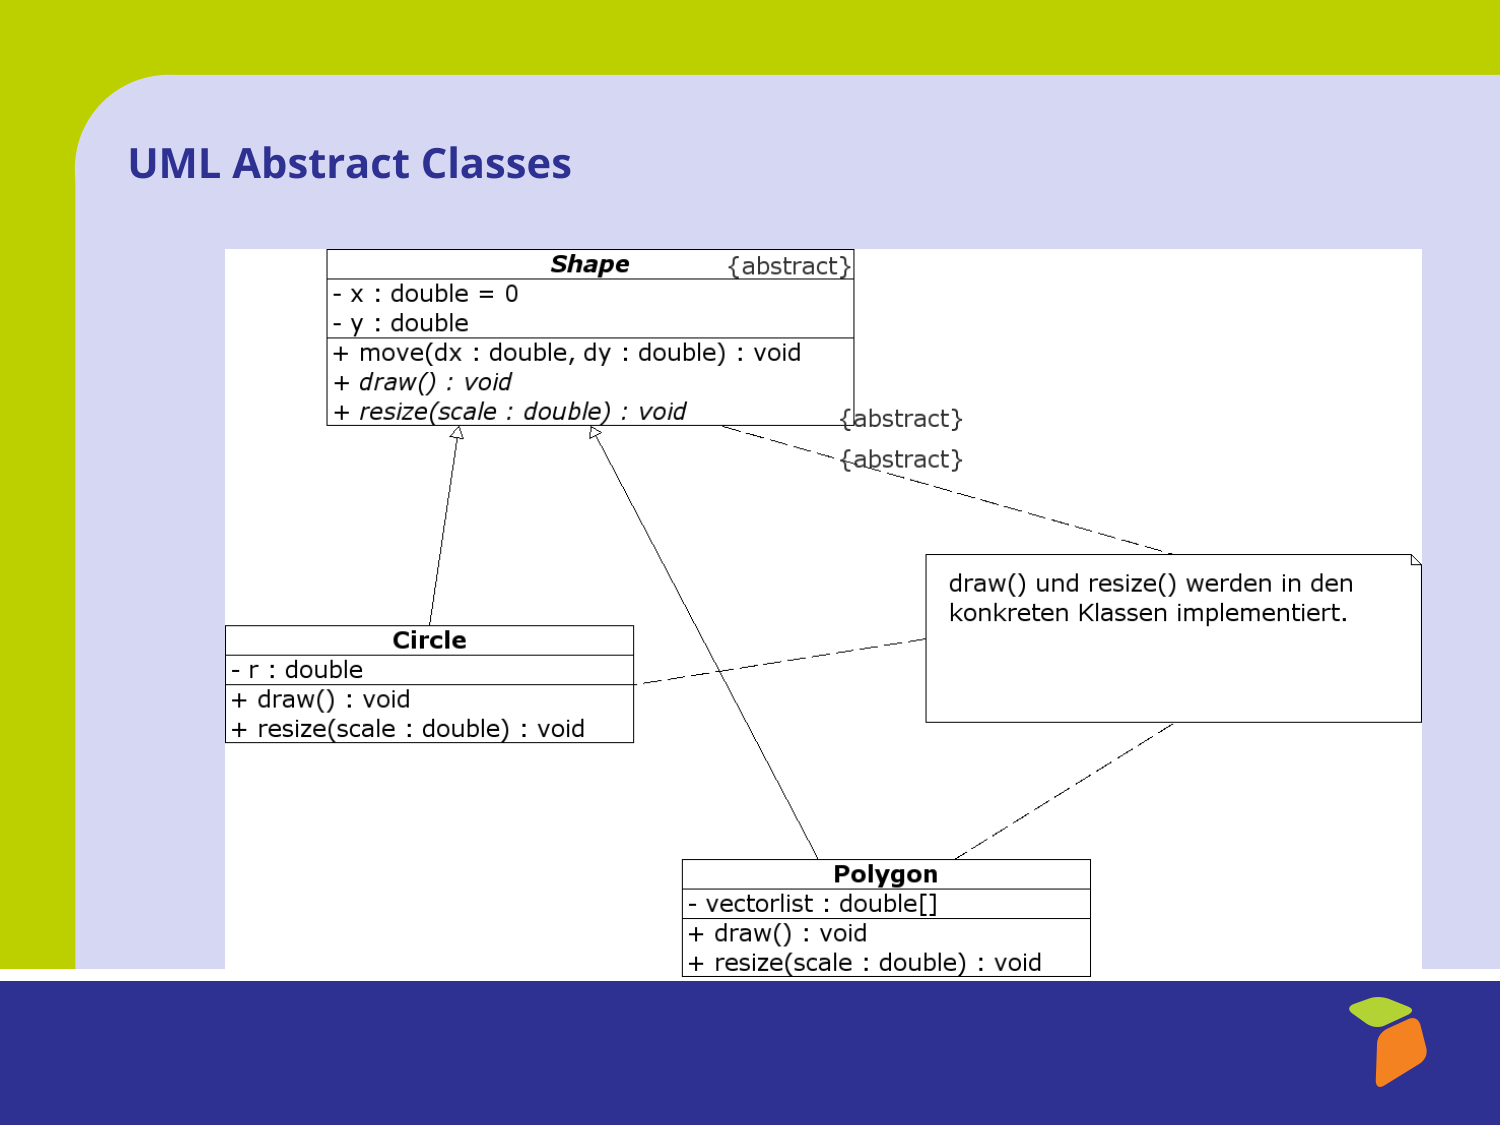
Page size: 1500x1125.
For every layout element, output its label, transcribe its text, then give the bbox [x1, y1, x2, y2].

title UML Abstract Classes [112, 112, 1388, 213]
picture [0, 981, 1500, 1125]
picture [225, 249, 1422, 977]
